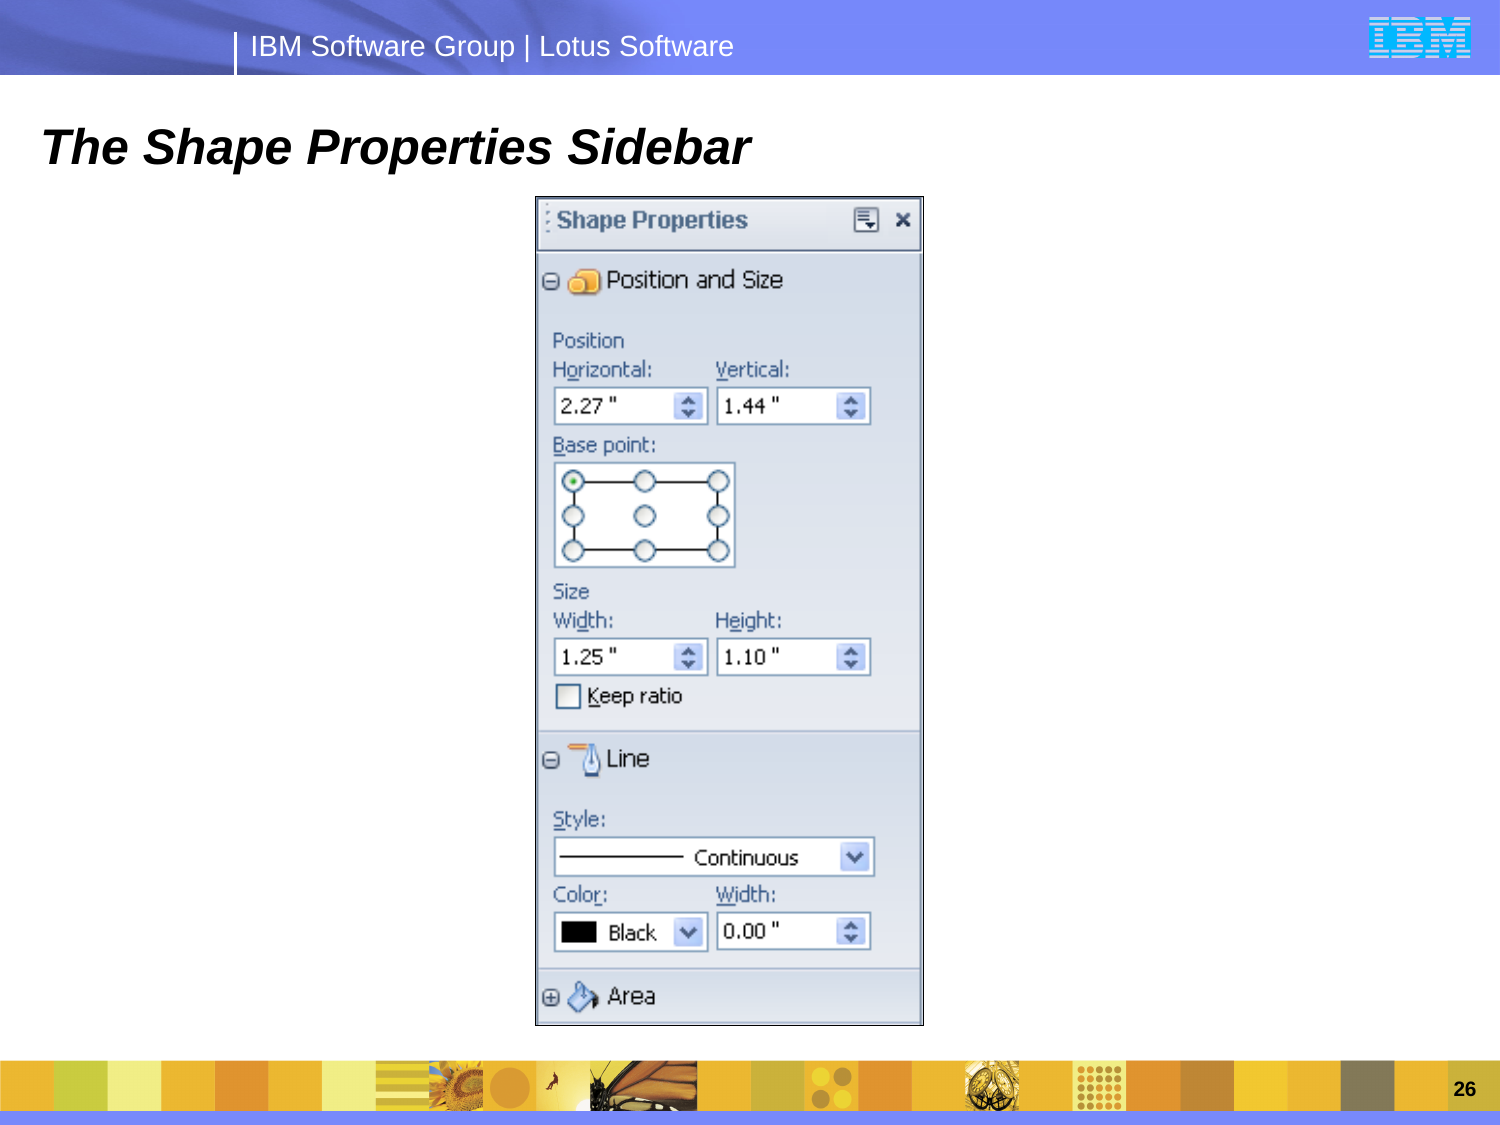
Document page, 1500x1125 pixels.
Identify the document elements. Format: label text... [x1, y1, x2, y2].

title The Shape Properties Sidebar [25, 114, 1378, 197]
picture [535, 197, 924, 1026]
picture [0, 0, 1500, 75]
picture [0, 1060, 1500, 1111]
